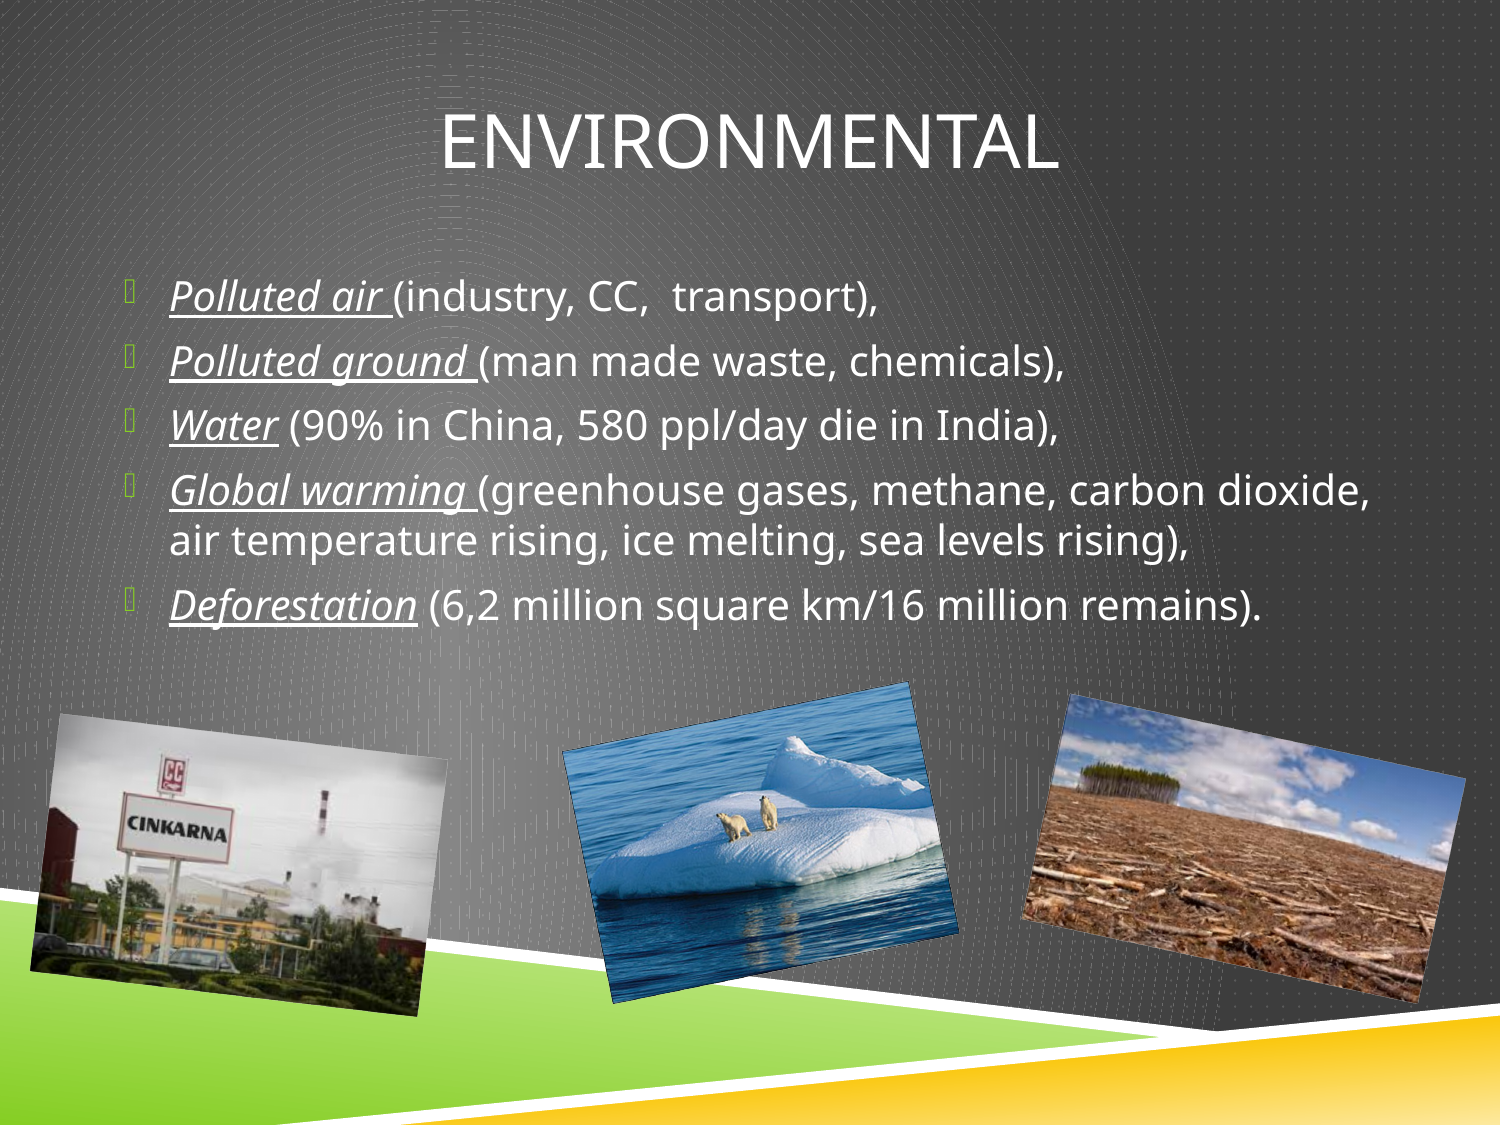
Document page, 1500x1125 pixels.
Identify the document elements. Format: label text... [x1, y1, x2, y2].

title ENVIRONMENTAL [112, 45, 1388, 233]
picture [561, 680, 960, 1004]
picture [29, 713, 448, 1017]
list Polluted air (industry, CC, transport), Polluted ground (man made waste, chemicals), Water (90% in China, 580 ppl/day die in India), Global warming (greenhouse gases, methane, carbon dioxide, air temperature rising, ice melting, sea levels rising), Deforestation (6,2 million square km/16 million remains). [112, 262, 1388, 875]
picture [1021, 693, 1466, 1004]
